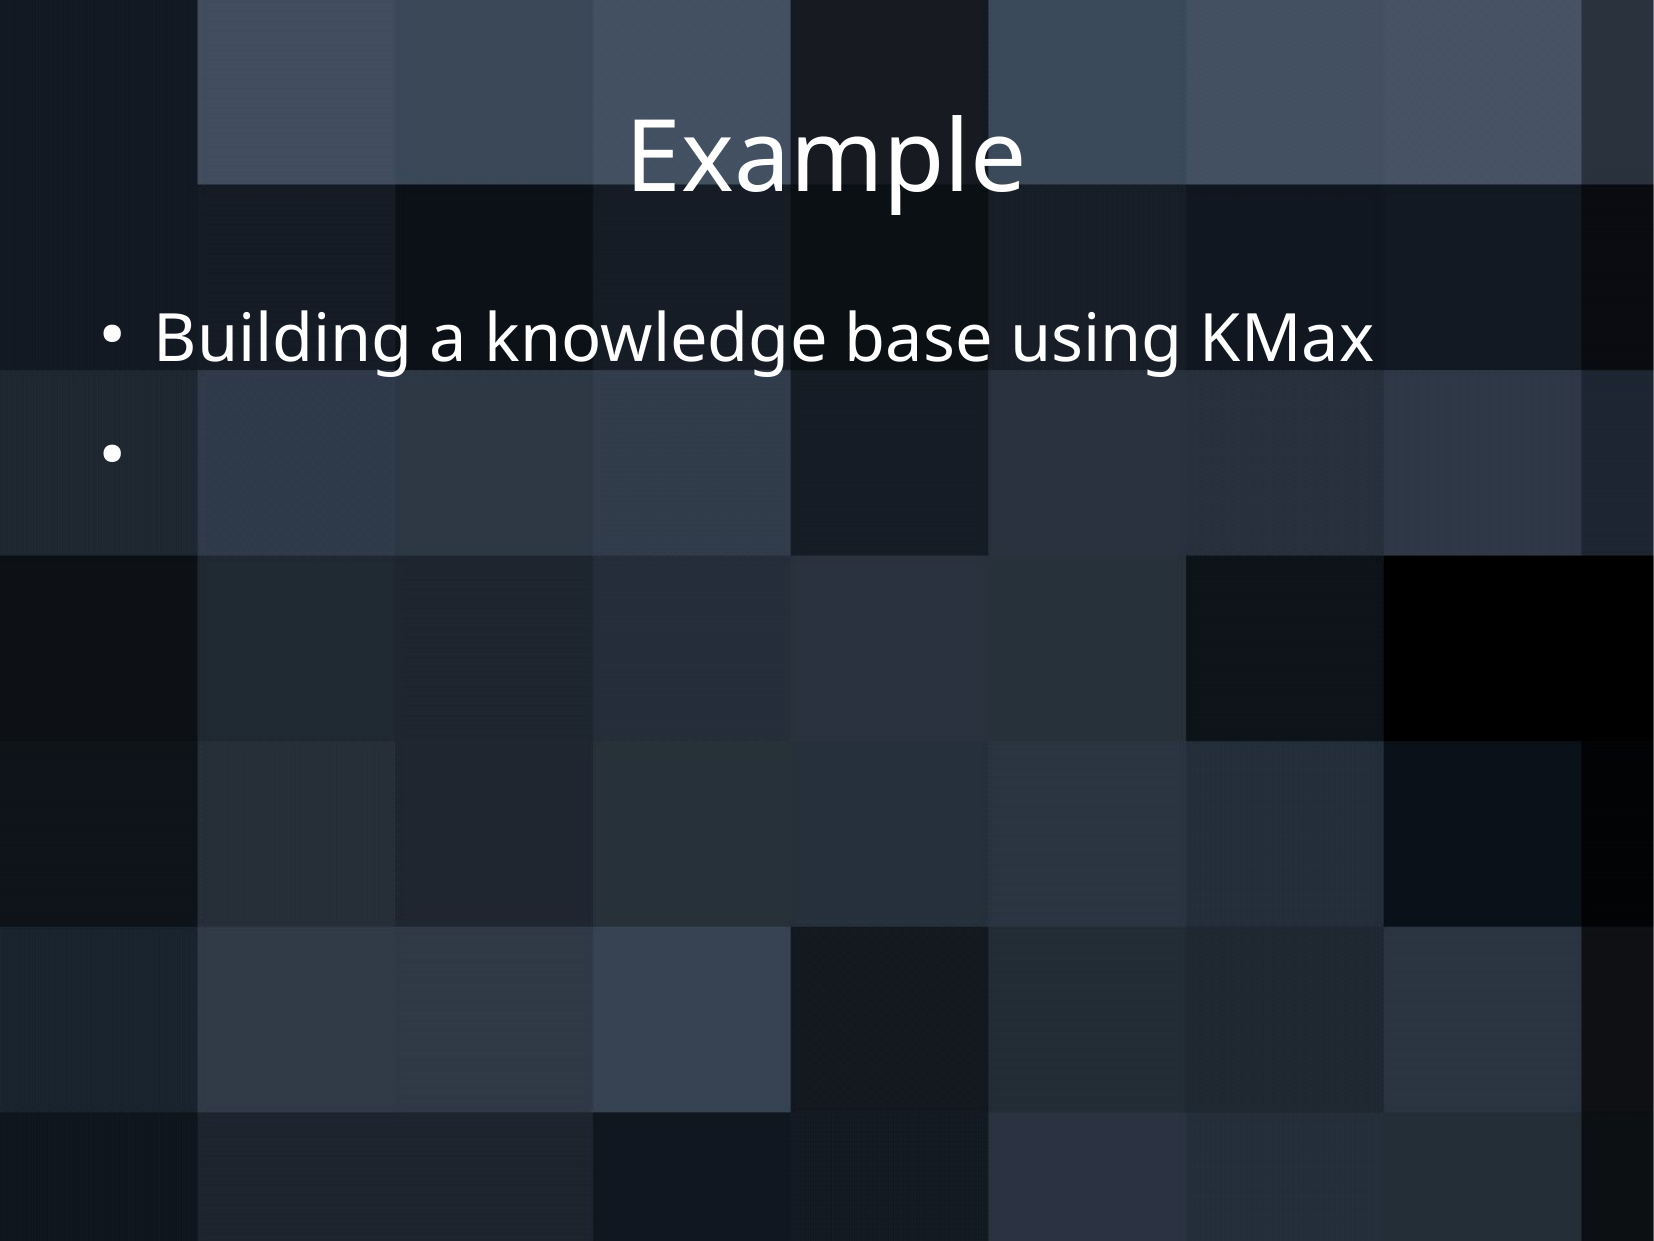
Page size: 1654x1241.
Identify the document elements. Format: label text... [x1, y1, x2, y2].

picture [0, 0, 1654, 1241]
list Building a knowledge base using KMax [82, 290, 1571, 1094]
title Example [82, 56, 1571, 250]
